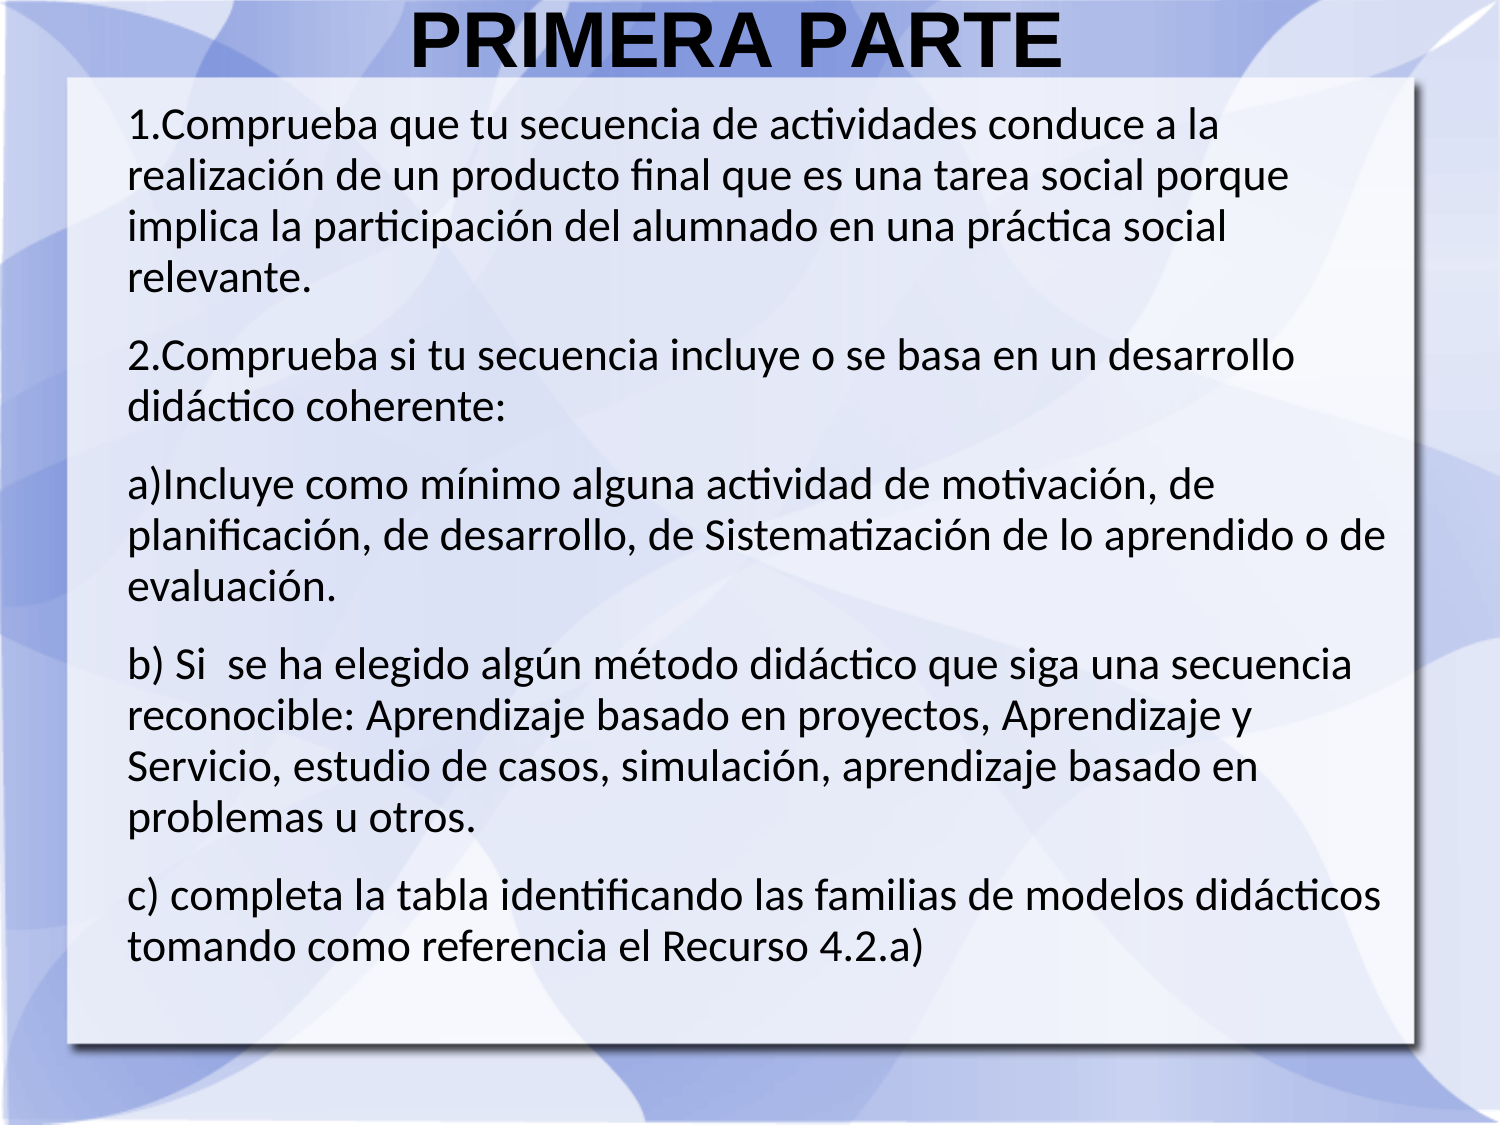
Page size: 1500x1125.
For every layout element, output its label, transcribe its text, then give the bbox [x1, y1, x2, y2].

picture [0, 0, 1500, 1125]
text_box PRIMERA PARTE [82, 0, 1392, 83]
list 1.Comprueba que tu secuencia de actividades conduce a la realización de un producto final que es una tarea social porque implica la participación del alumnado en una práctica social relevante. 2.Comprueba si tu secuencia incluye o se basa en un desarrollo didáctico coherente: a)Incluye como mínimo alguna actividad de motivación, de planificación, de desarrollo, de Sistematización de lo aprendido o de evaluación. b) Si se ha elegido algún método didáctico que siga una secuencia reconocible: Aprendizaje basado en proyectos, Aprendizaje y Servicio, estudio de casos, simulación, aprendizaje basado en problemas u otros. c) completa la tabla identificando las familias de modelos didácticos tomando como referencia el Recurso 4.2.a) [70, 94, 1418, 993]
